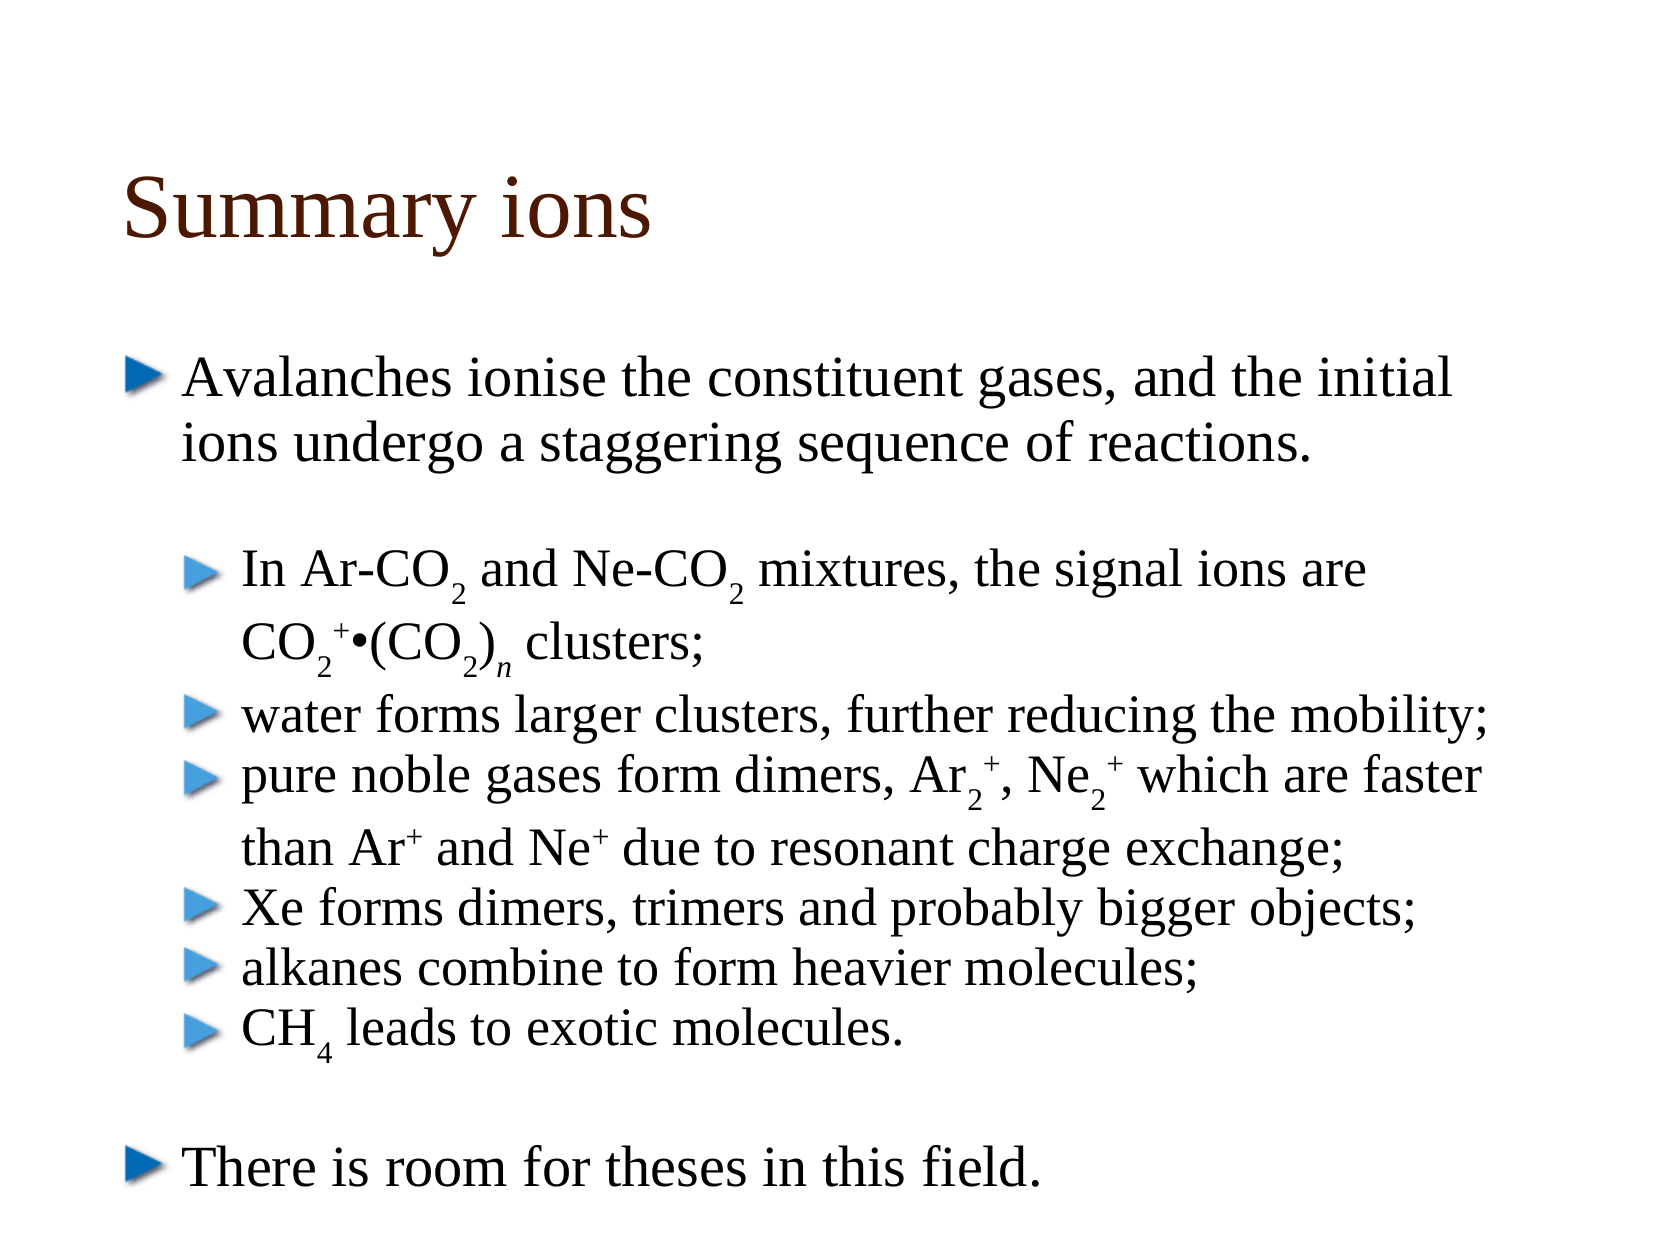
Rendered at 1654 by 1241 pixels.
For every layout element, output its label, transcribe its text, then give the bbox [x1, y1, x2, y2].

list Avalanches ionise the constituent gases, and the initial ions undergo a staggering sequence of reactions. In Ar-CO2 and Ne-CO2 mixtures, the signal ions are CO2+(CO2)n clusters; water forms larger clusters, further reducing the mobility; pure noble gases form dimers, Ar2+, Ne2+ which are faster than Ar+ and Ne+ due to resonant charge exchange; Xe forms dimers, trimers and probably bigger objects; alkanes combine to form heavier molecules; CH4 leads to exotic molecules. There is room for theses in this field. [121, 344, 1621, 1191]
title Summary ions [121, 102, 1534, 311]
